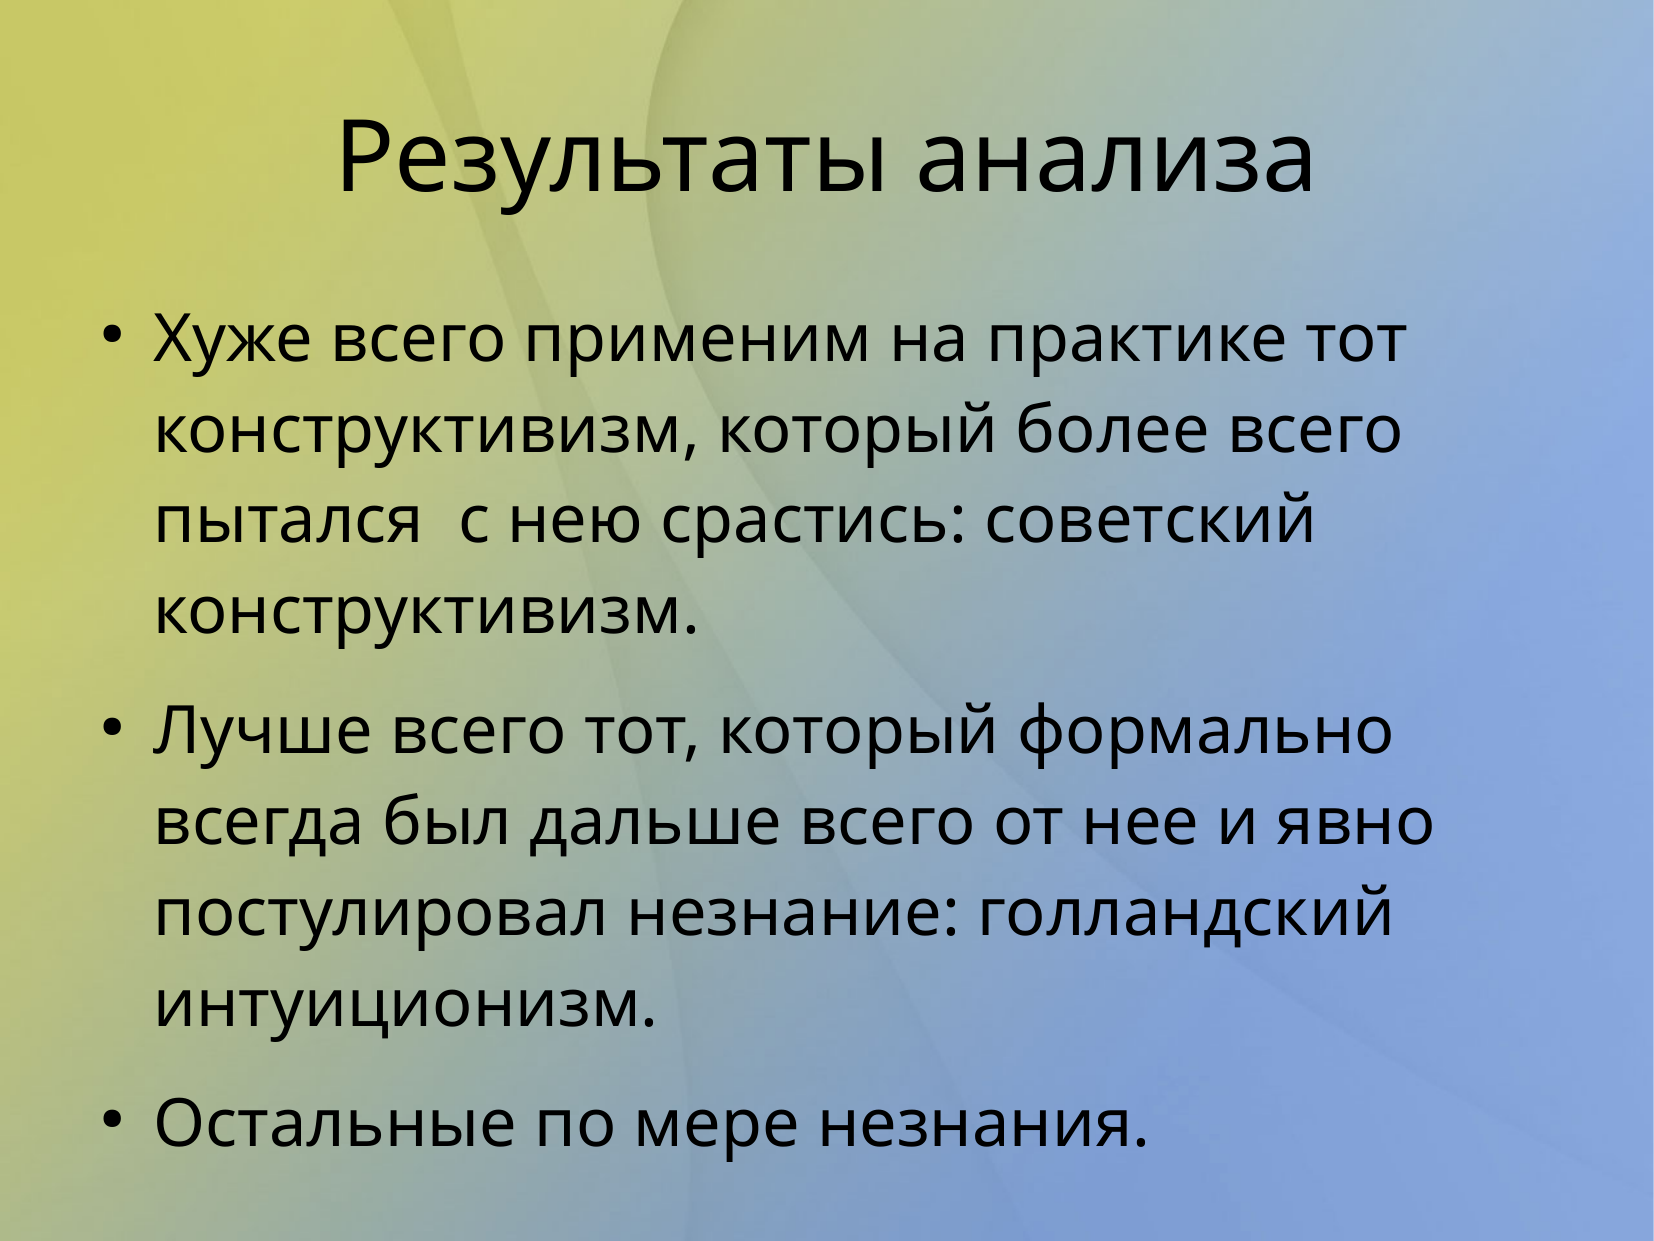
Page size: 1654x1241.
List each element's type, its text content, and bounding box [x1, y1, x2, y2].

picture [0, 0, 1654, 1241]
title Результаты анализа [82, 56, 1571, 250]
list Хуже всего применим на практике тот конструктивизм, который более всего пытался с нею срастись: советский конструктивизм. Лучше всего тот, который формально всегда был дальше всего от нее и явно постулировал незнание: голландский интуиционизм. Остальные по мере незнания. [82, 290, 1571, 1094]
